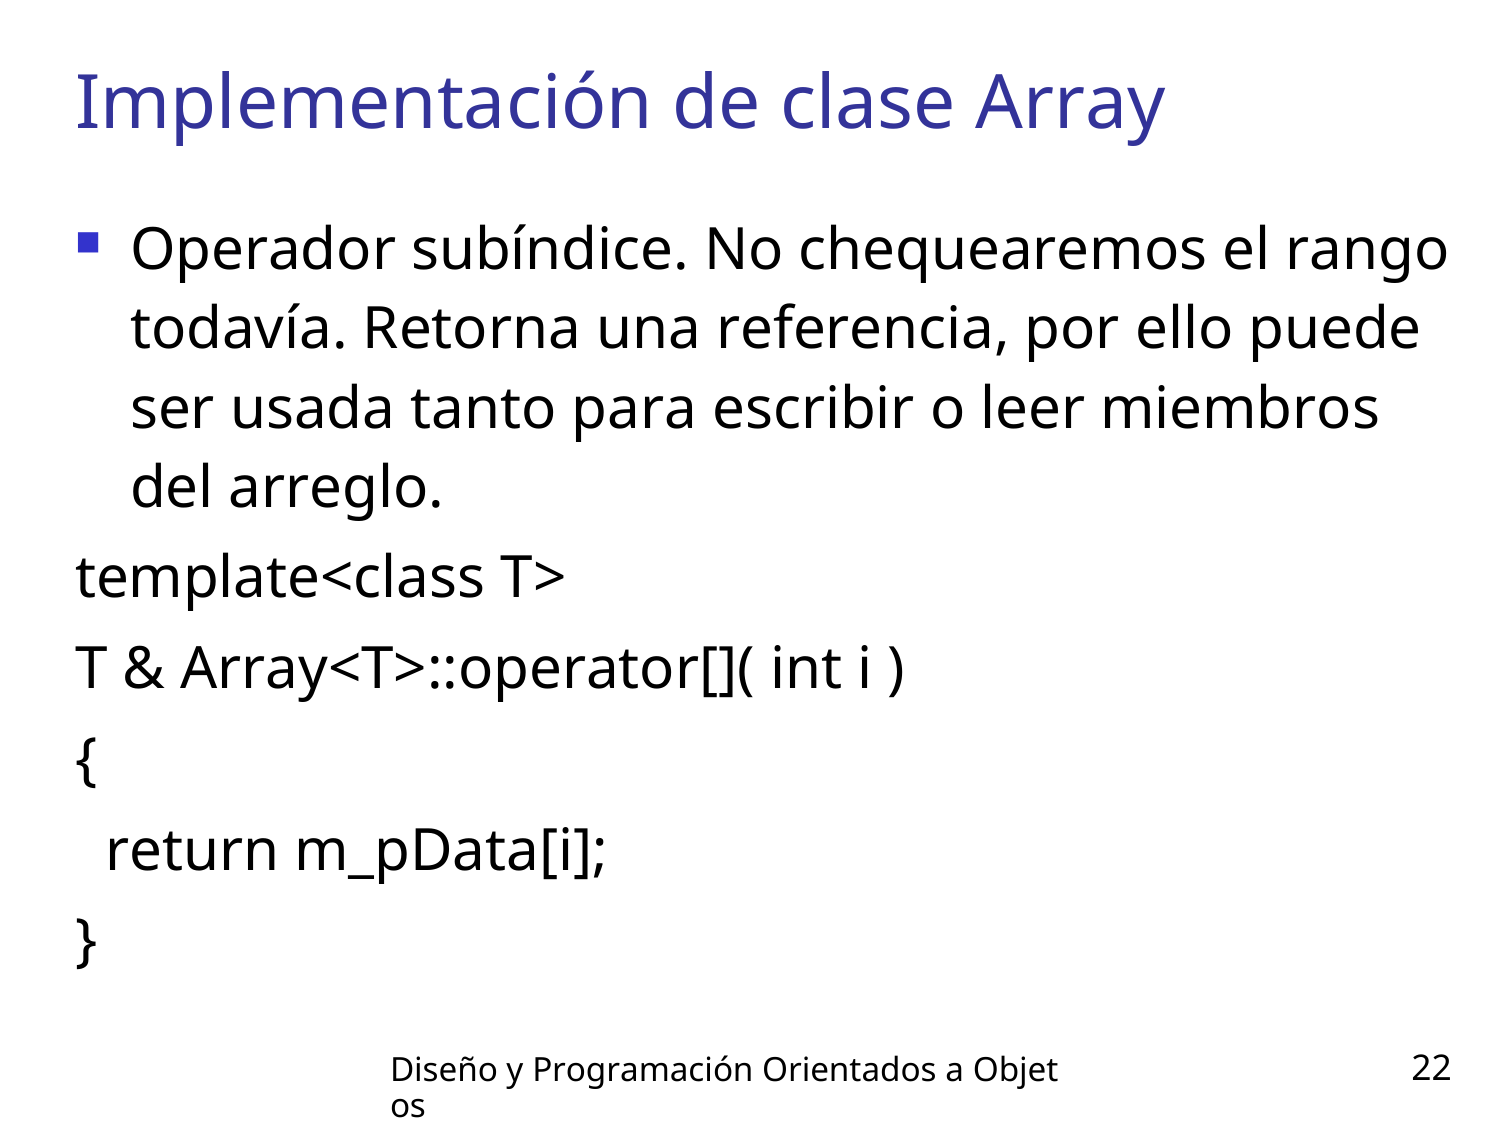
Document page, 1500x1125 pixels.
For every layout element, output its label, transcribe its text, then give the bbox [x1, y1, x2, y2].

title Implementación de clase Array [75, 18, 1466, 181]
list Operador subíndice. No chequearemos el rango todavía. Retorna una referencia, por ello puede ser usada tanto para escribir o leer miembros del arreglo. template<class T> T & Array<T>::operator[]( int i )‏ { return m_pData[i]; } [75, 207, 1462, 1013]
